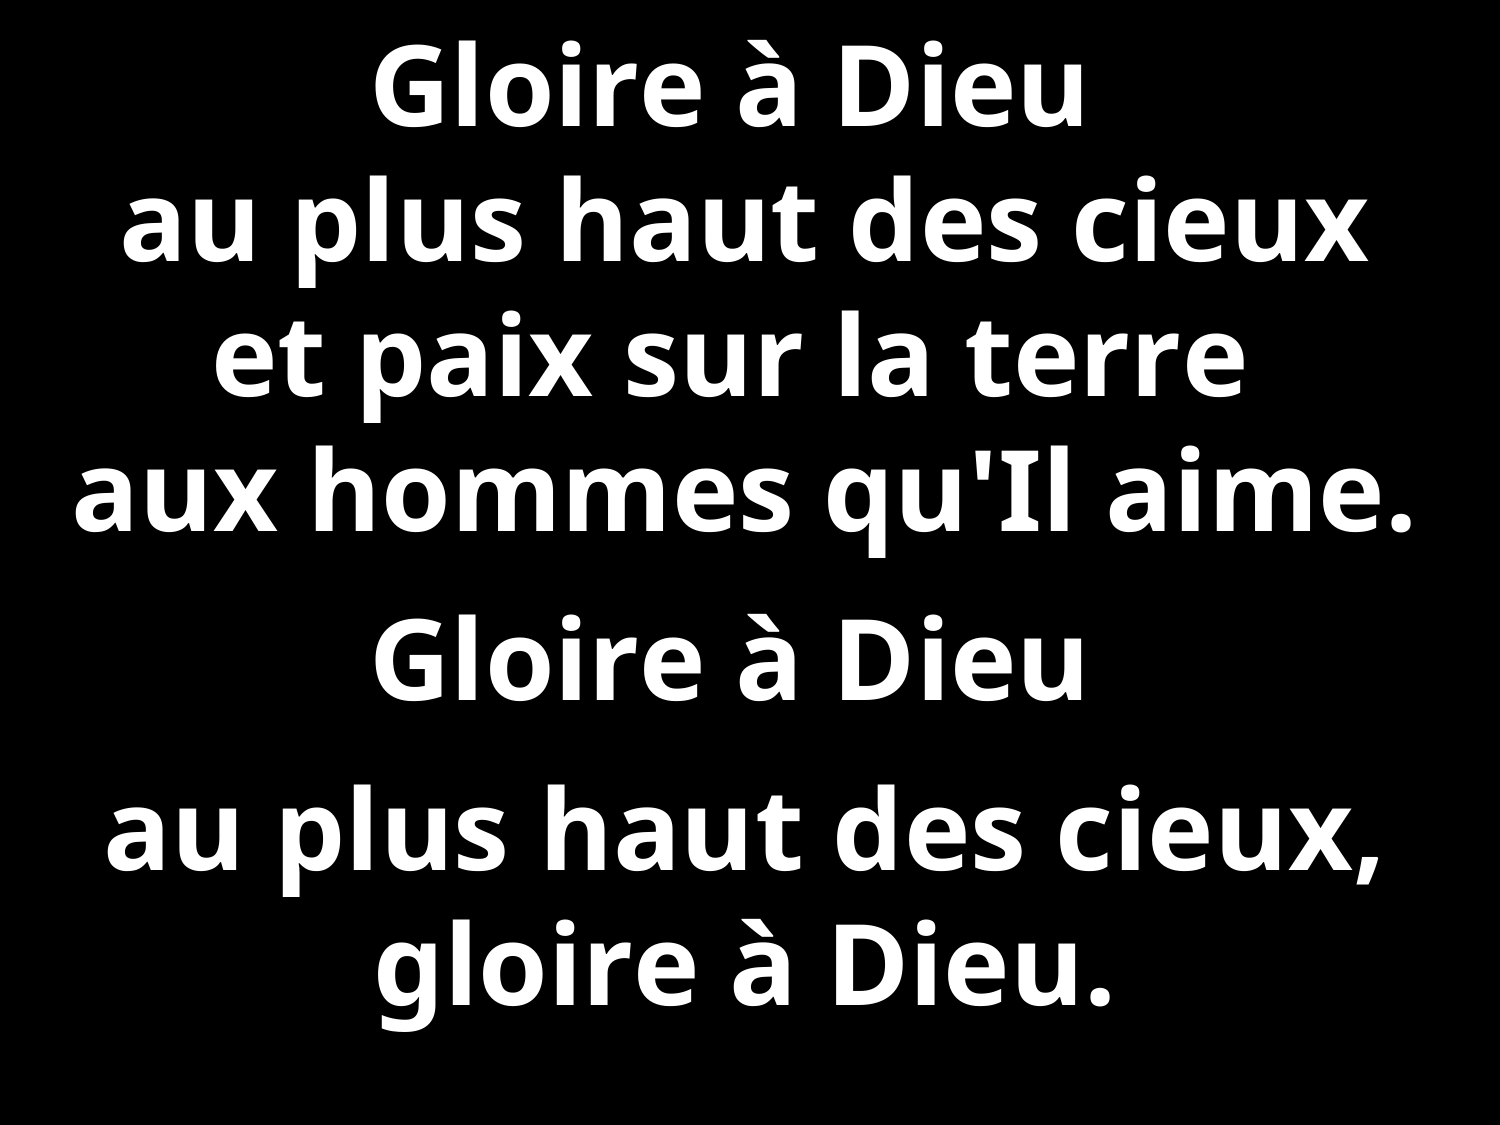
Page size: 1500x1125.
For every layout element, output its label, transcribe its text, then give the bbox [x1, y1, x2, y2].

text_box Gloire à Dieu au plus haut des cieux et paix sur la terre aux hommes qu'Il aime. Gloire à Dieu au plus haut des cieux, gloire à Dieu. [3, 108, 1487, 633]
